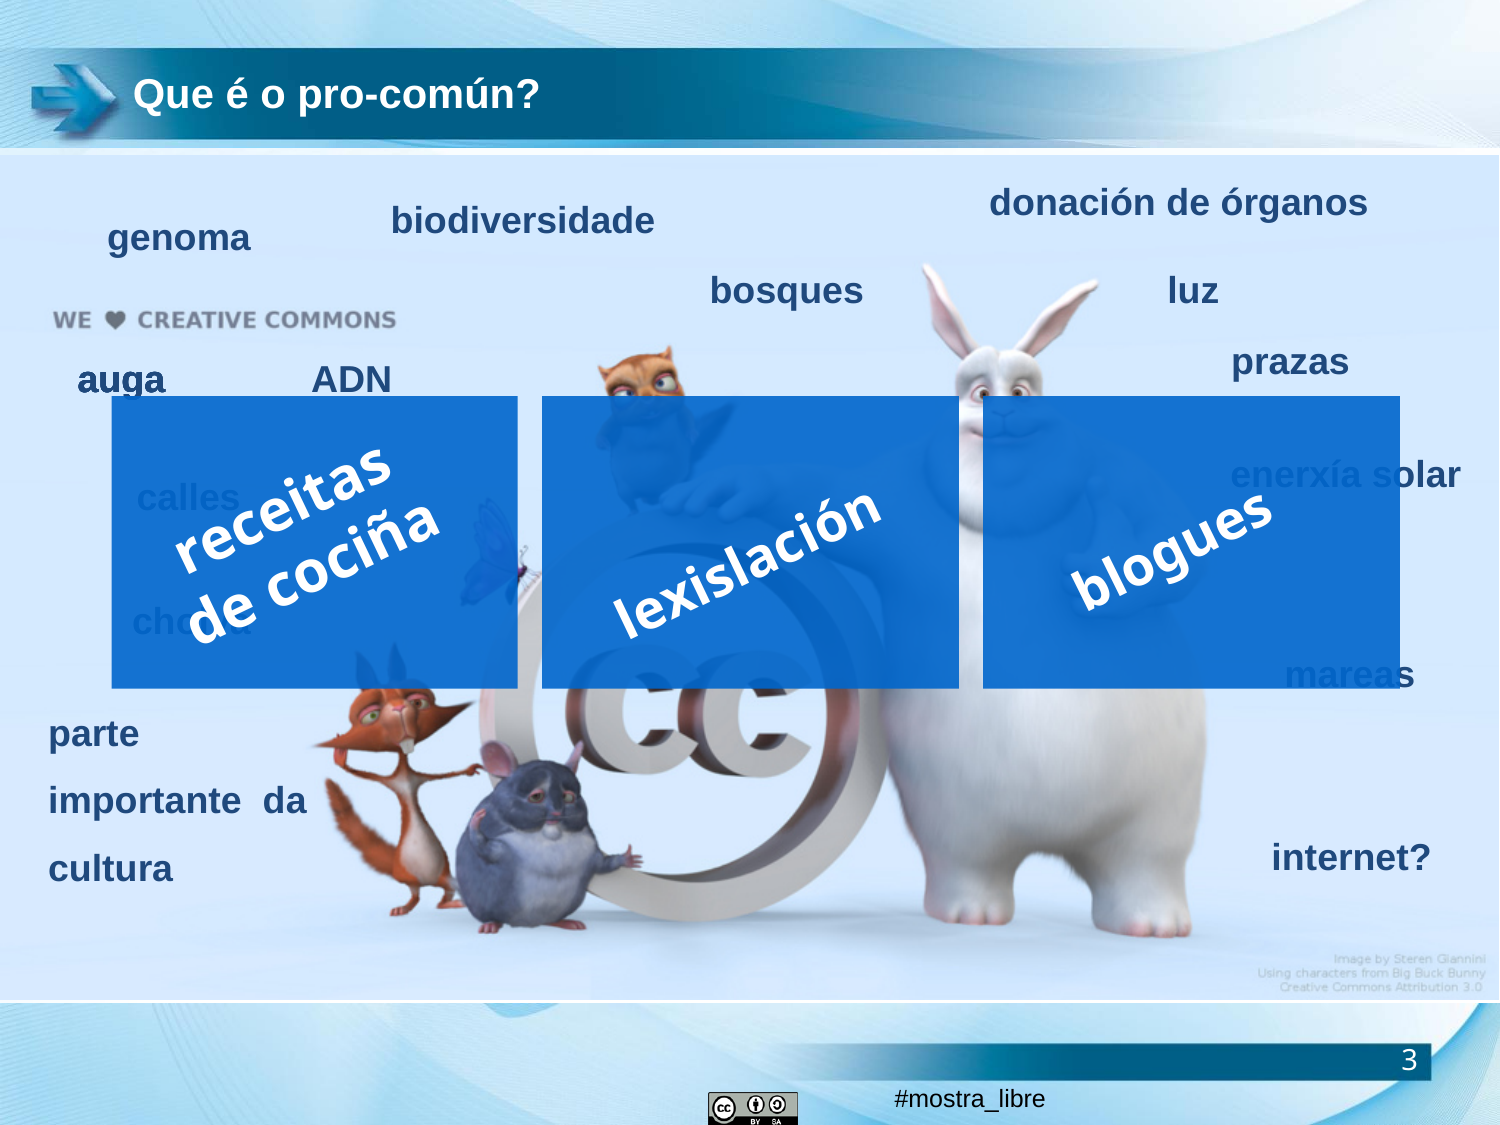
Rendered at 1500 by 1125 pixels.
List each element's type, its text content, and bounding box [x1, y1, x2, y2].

text_box lexislación [587, 403, 1024, 679]
text_box internet? [1256, 803, 1447, 886]
picture [0, 0, 1500, 1125]
text_box auga [62, 325, 181, 408]
text_box ADN [296, 324, 406, 396]
text_box [240, 555, 518, 689]
text_box [111, 396, 408, 689]
text_box luz [1152, 236, 1235, 319]
text_box [983, 396, 1400, 689]
text_box receitas de cociña [125, 346, 542, 704]
text_box [542, 396, 959, 689]
text_box <número> [1082, 1031, 1433, 1092]
text_box biodiversidade [375, 165, 671, 249]
text_box blogues [1044, 417, 1386, 651]
text_box donación de órganos [974, 147, 1384, 230]
text_box #mostra_libre [879, 1074, 1062, 1120]
text_box genoma [92, 183, 266, 266]
text_box mareas [1269, 620, 1431, 703]
text_box parte importante da cultura [33, 679, 355, 897]
text_box bosques [694, 236, 879, 319]
text_box Que é o pro-común? [118, 59, 556, 124]
text_box enerxía solar [1400, 419, 1477, 502]
text_box prazas [1216, 307, 1365, 390]
